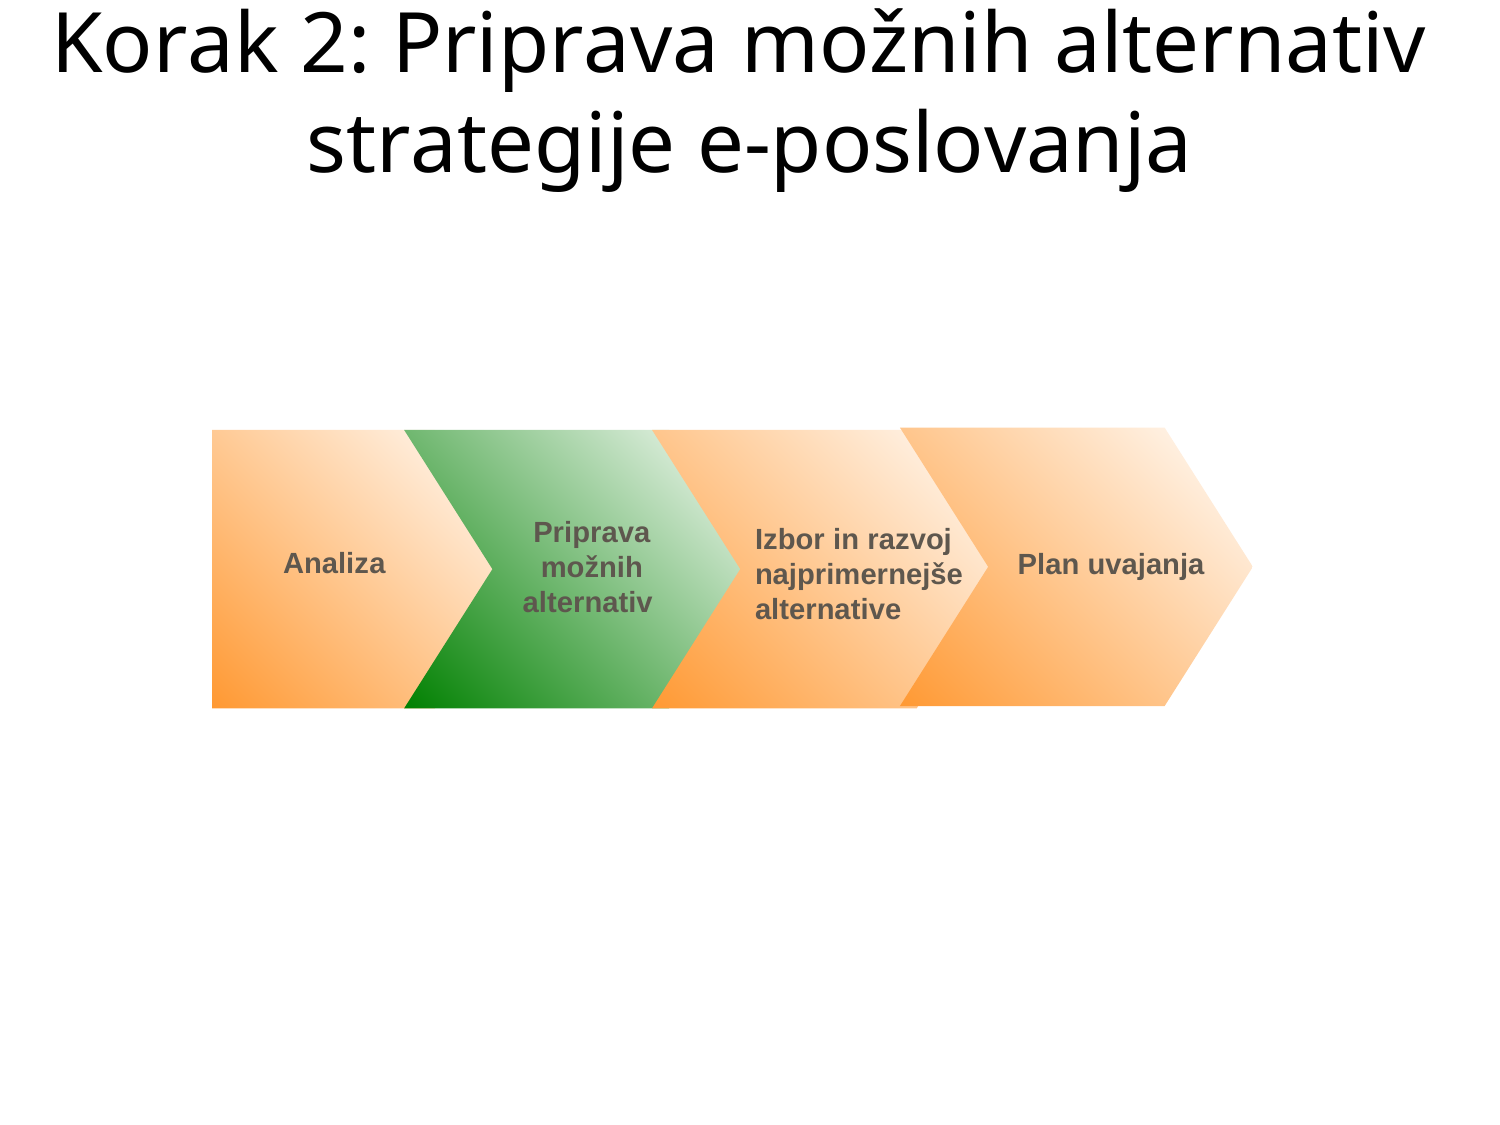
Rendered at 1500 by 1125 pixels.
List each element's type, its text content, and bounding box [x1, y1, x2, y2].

text_box Analiza [209, 536, 460, 641]
text_box Priprava možnih alternativ [488, 505, 696, 629]
text_box [212, 427, 1253, 709]
title Korak 2: Priprava možnih alternativ strategije e-poslovanja [0, 0, 1500, 197]
text_box Izbor in razvoj najprimernejše alternative [740, 512, 979, 634]
text_box Plan uvajanja [1002, 537, 1220, 589]
